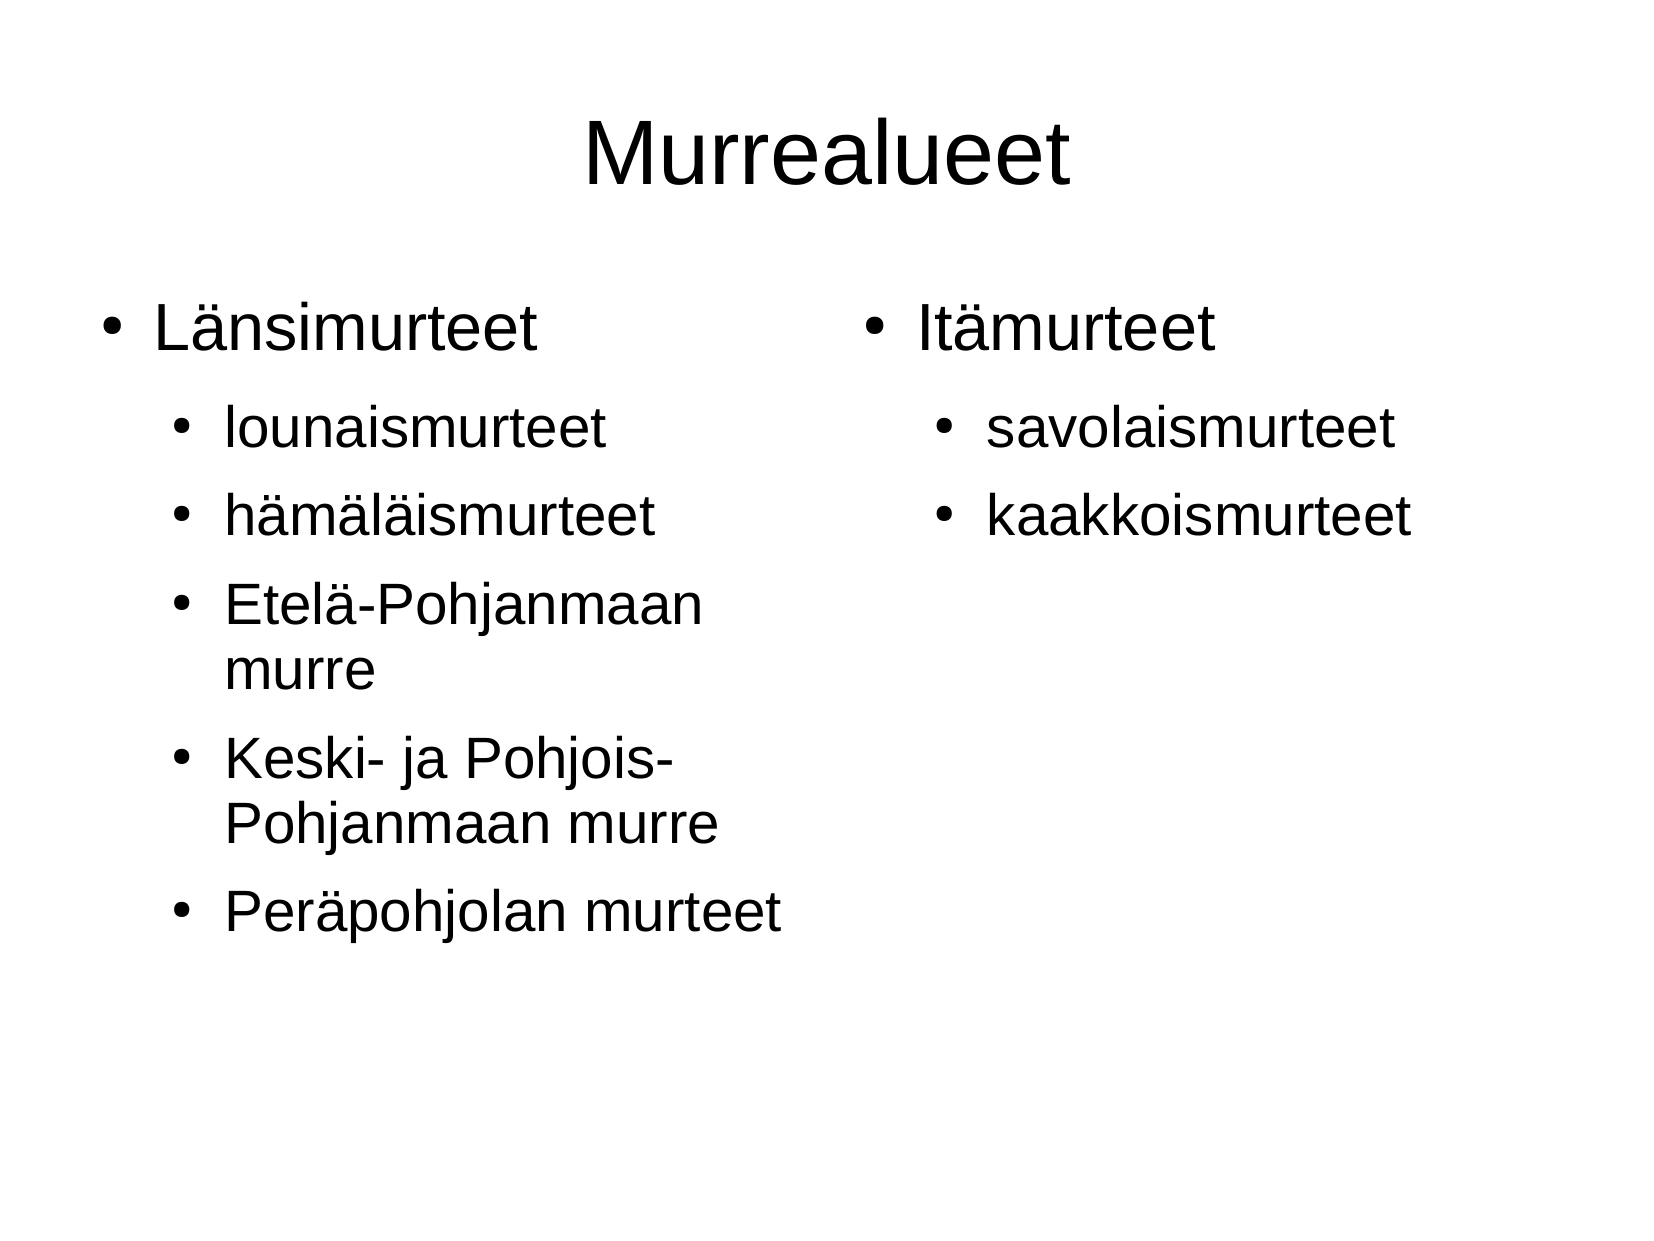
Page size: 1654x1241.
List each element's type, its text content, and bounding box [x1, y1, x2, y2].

list Länsimurteet lounaismurteet hämäläismurteet Etelä-Pohjanmaan murre Keski- ja Pohjois-Pohjanmaan murre Peräpohjolan murteet [82, 290, 809, 1109]
list Itämurteet savolaismurteet kaakkoismurteet [845, 290, 1572, 1094]
title Murrealueet [82, 49, 1571, 257]
